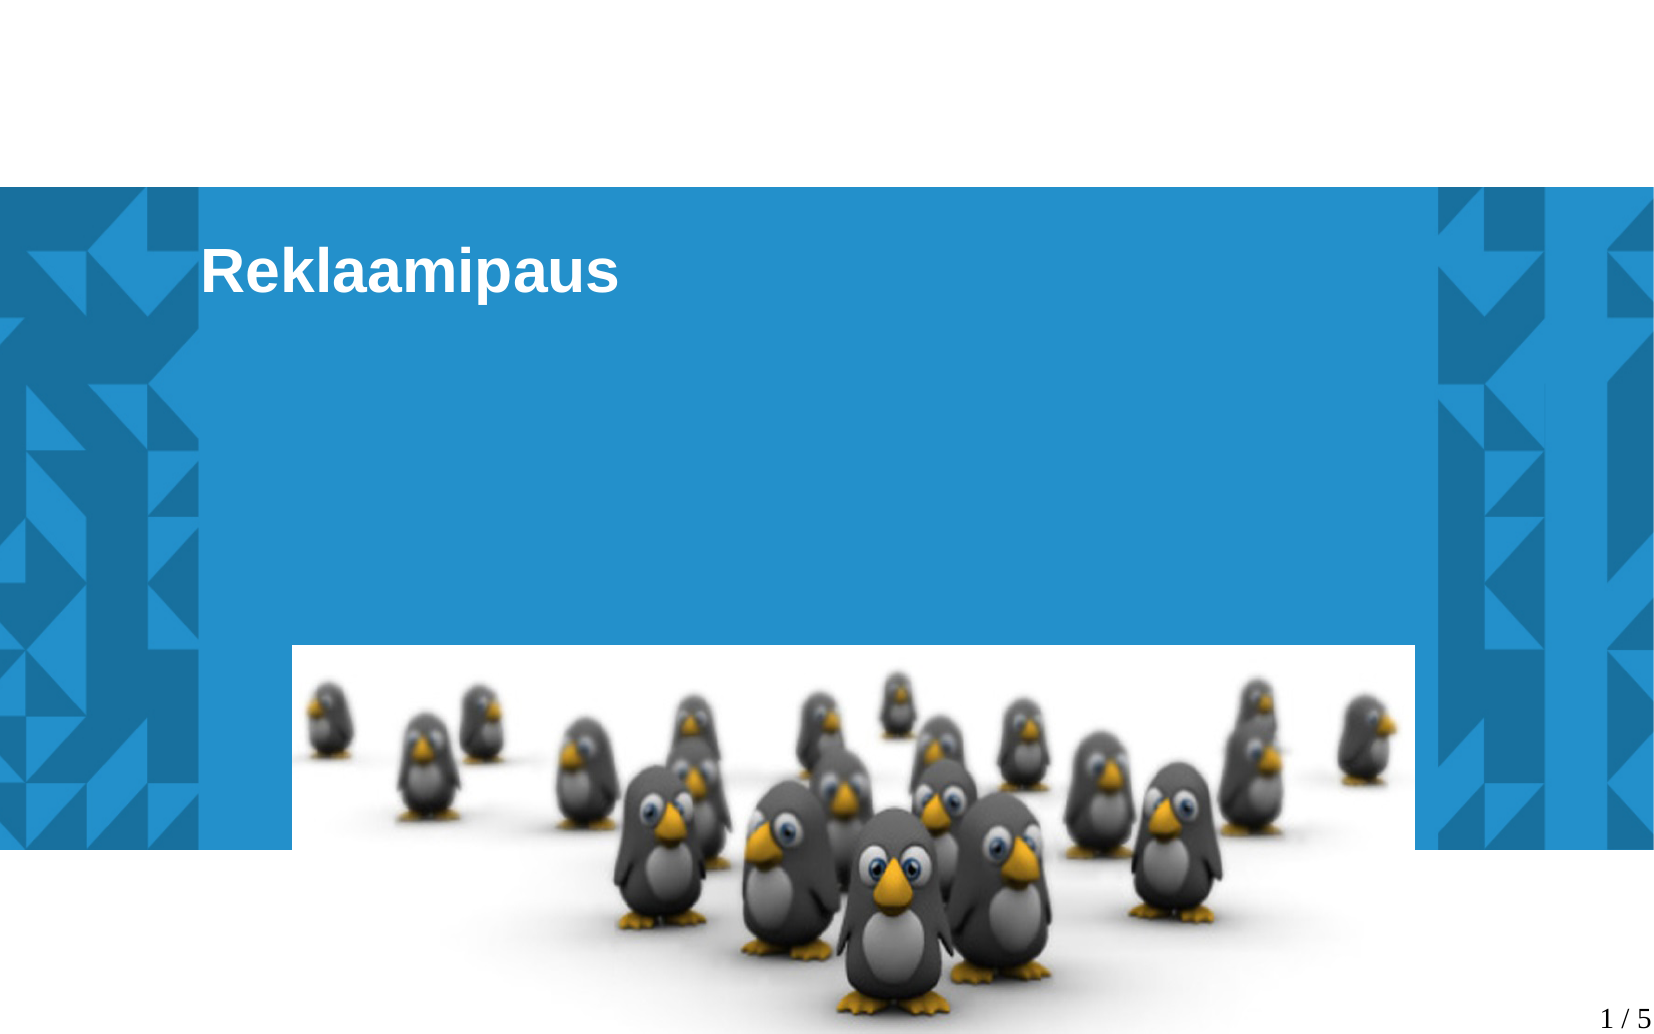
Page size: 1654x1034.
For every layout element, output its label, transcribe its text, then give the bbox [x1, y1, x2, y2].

picture [0, 187, 1654, 1034]
title Reklaamipaus [200, 236, 1430, 409]
